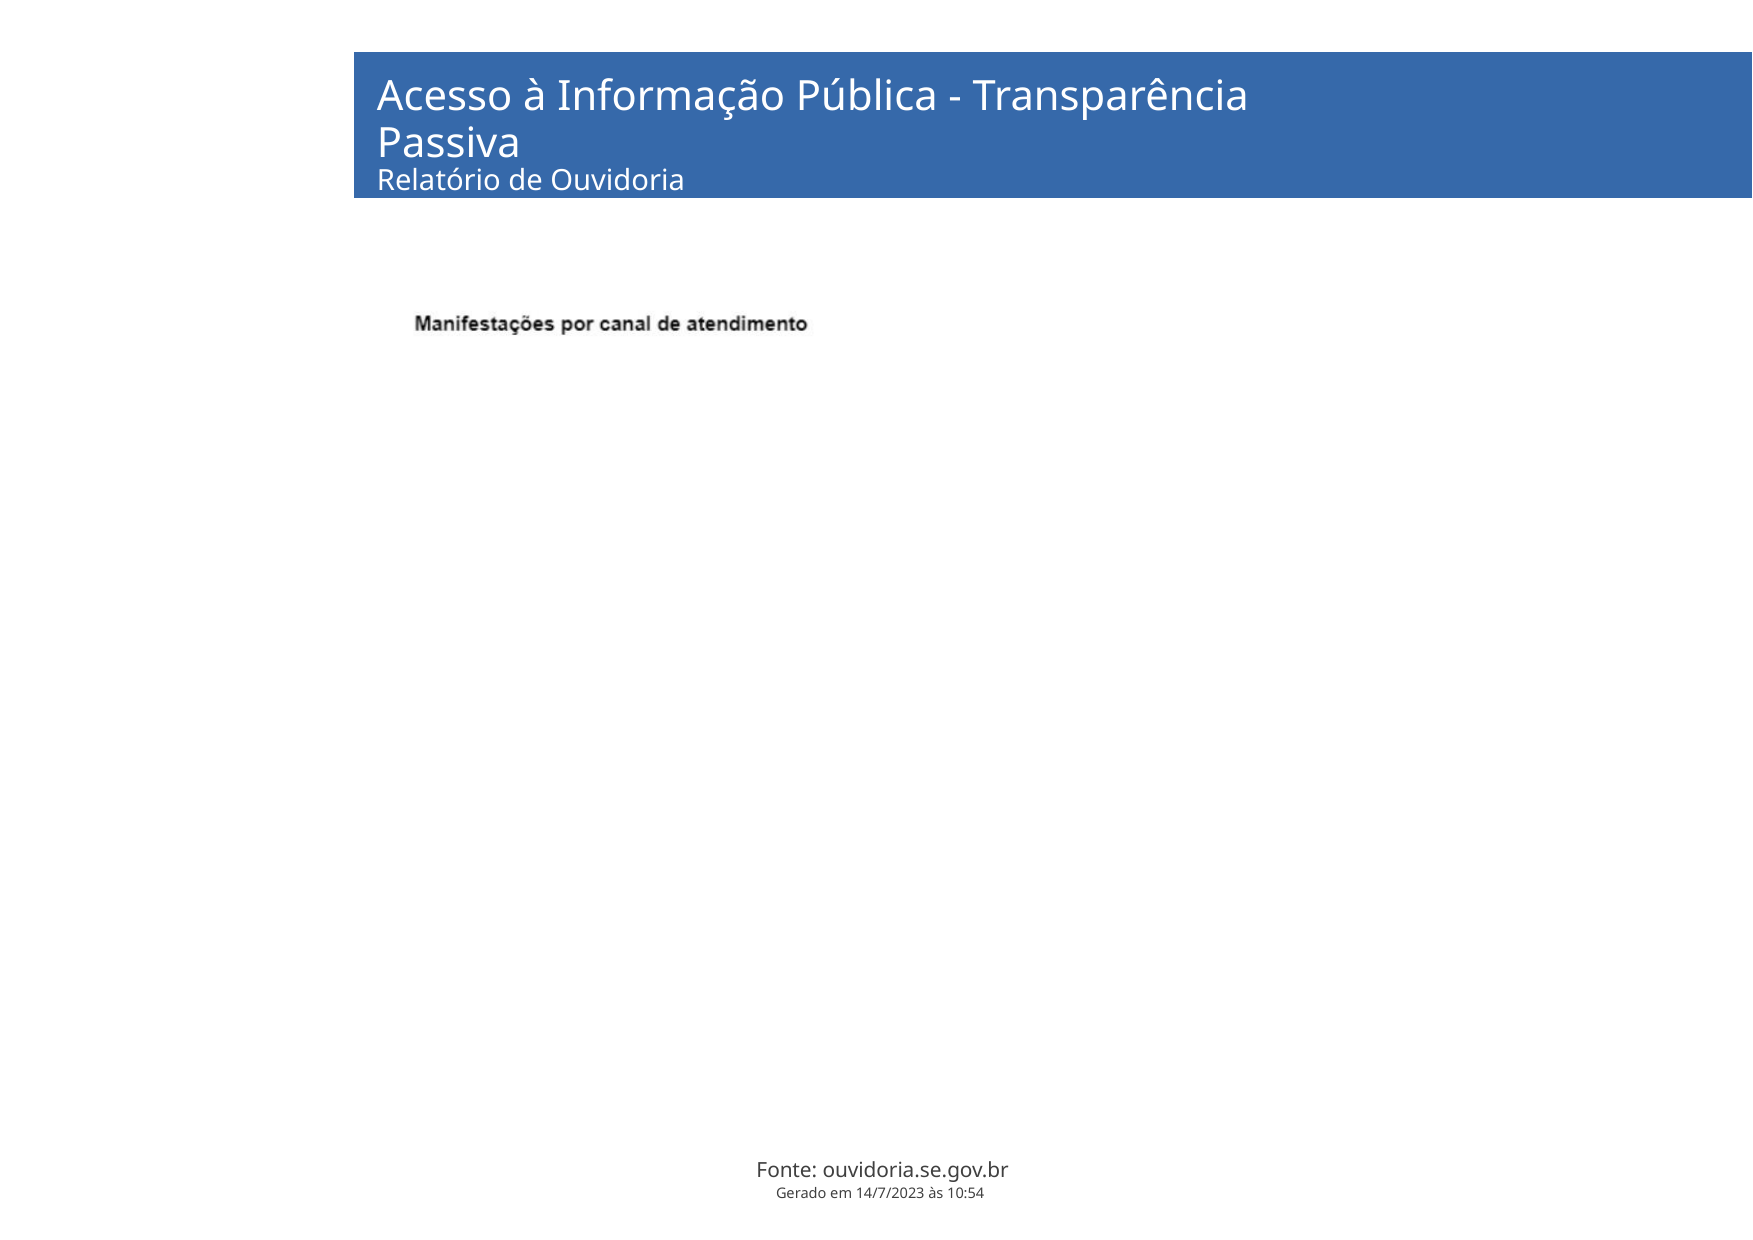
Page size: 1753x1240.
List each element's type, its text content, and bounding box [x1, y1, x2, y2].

text_box [155, 211, 1599, 1028]
text_box Fonte: ouvidoria.se.gov.br Gerado em 14/7/2023 às 10:54 [756, 1158, 1023, 1202]
text_box Acesso à Informação Pública - Transparência Passiva Relatório de Ouvidoria EMSETUR - Fevereiro a Fevereiro de 2023 [376, 72, 1403, 228]
text_box [354, 52, 1752, 198]
